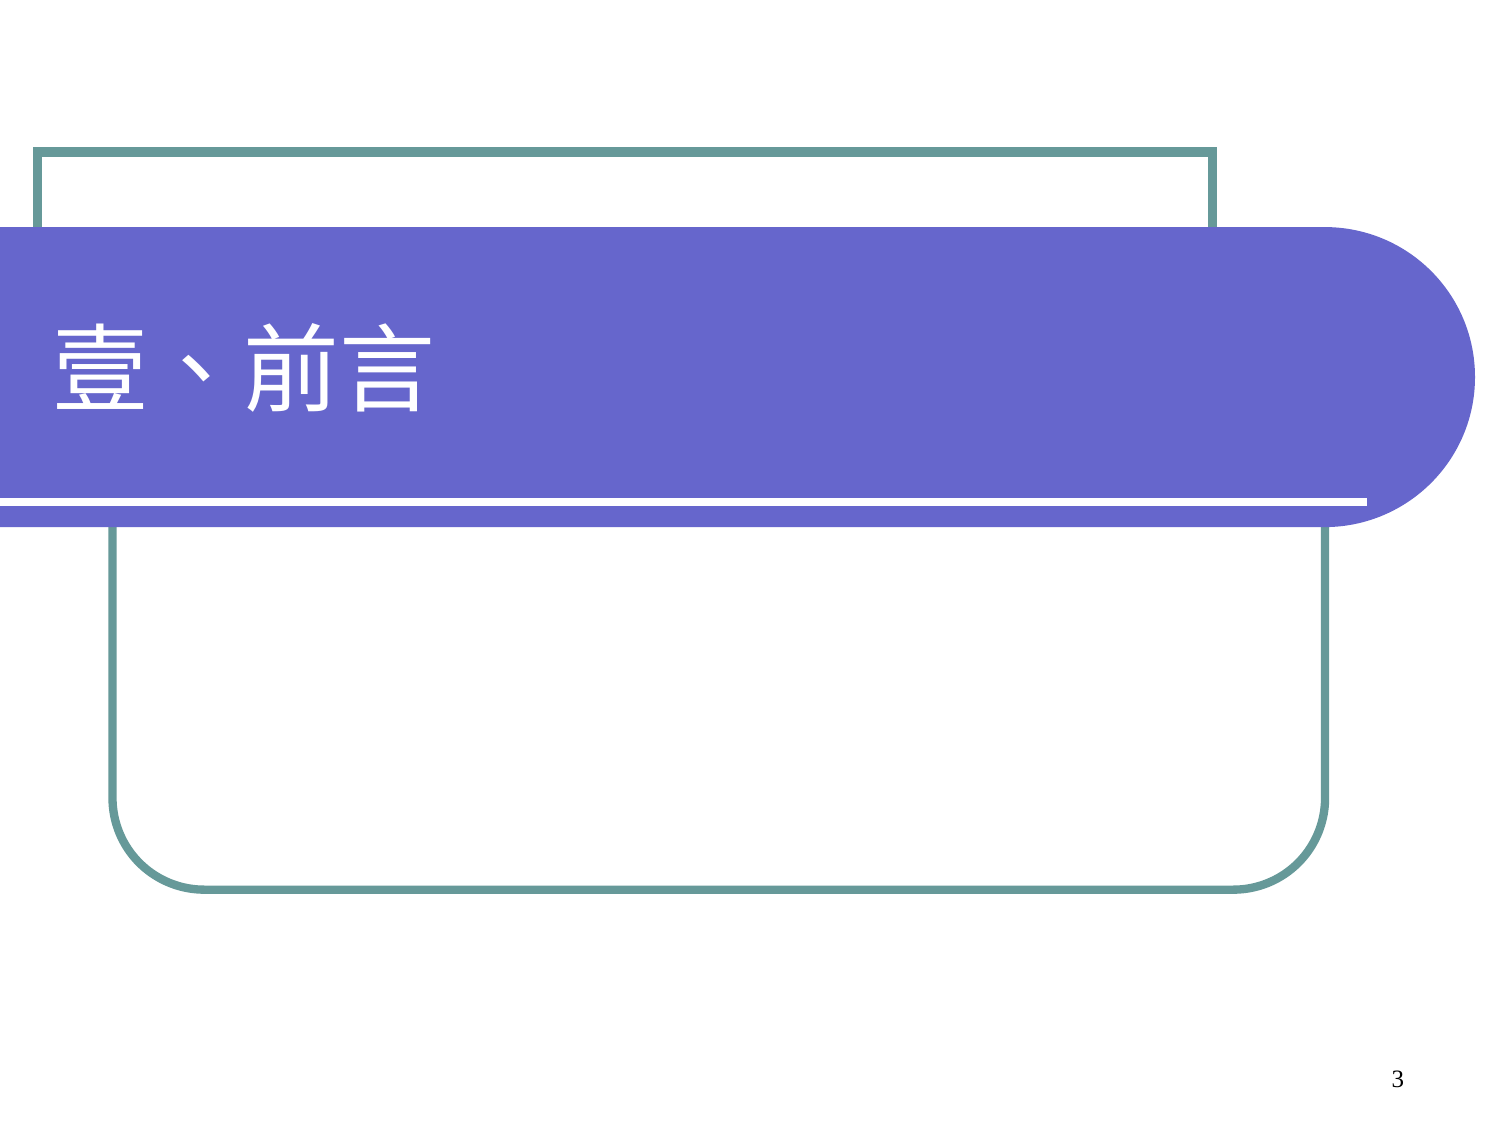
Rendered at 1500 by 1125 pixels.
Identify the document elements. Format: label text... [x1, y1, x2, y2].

text_box <編號> [1068, 1023, 1420, 1101]
title 壹、前言 [37, 234, 1363, 499]
